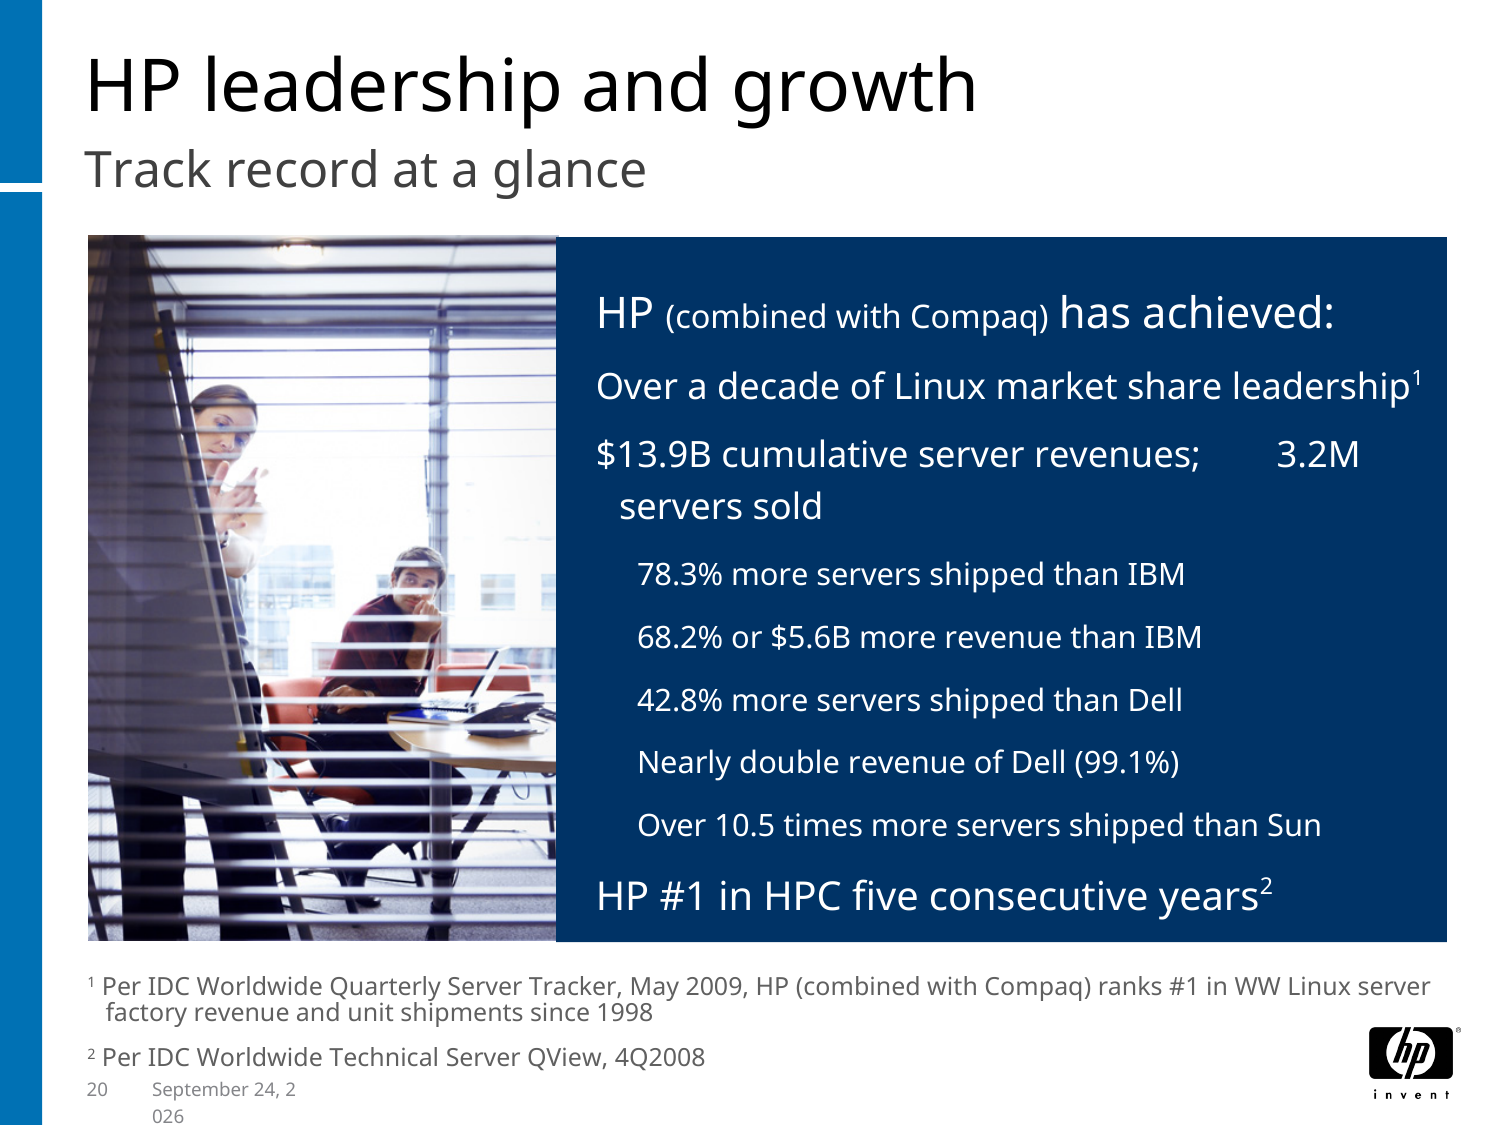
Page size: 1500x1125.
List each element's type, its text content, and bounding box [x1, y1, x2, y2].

text_box 1 Per IDC Worldwide Quarterly Server Tracker, May 2009, HP (combined with Compaq) ranks #1 in WW Linux server factory revenue and unit shipments since 1998 2 Per IDC Worldwide Technical Server QView, 4Q2008 [87, 973, 1450, 1073]
text_box July 24, 2009 [137, 1074, 321, 1111]
list HP (combined with Compaq) has achieved: Over a decade of Linux market share leadership1 $13.9B cumulative server revenues; 3.2M servers sold 78.3% more servers shipped than IBM 68.2% or $5.6B more revenue than IBM 42.8% more servers shipped than Dell Nearly double revenue of Dell (99.1%) Over 10.5 times more servers shipped than Sun HP #1 in HPC five consecutive years2 [556, 237, 1447, 943]
picture [1369, 1027, 1461, 1099]
picture [88, 235, 559, 941]
title HP leadership and growth Track record at a glance [70, 12, 1423, 206]
text_box <number> [71, 1074, 136, 1111]
